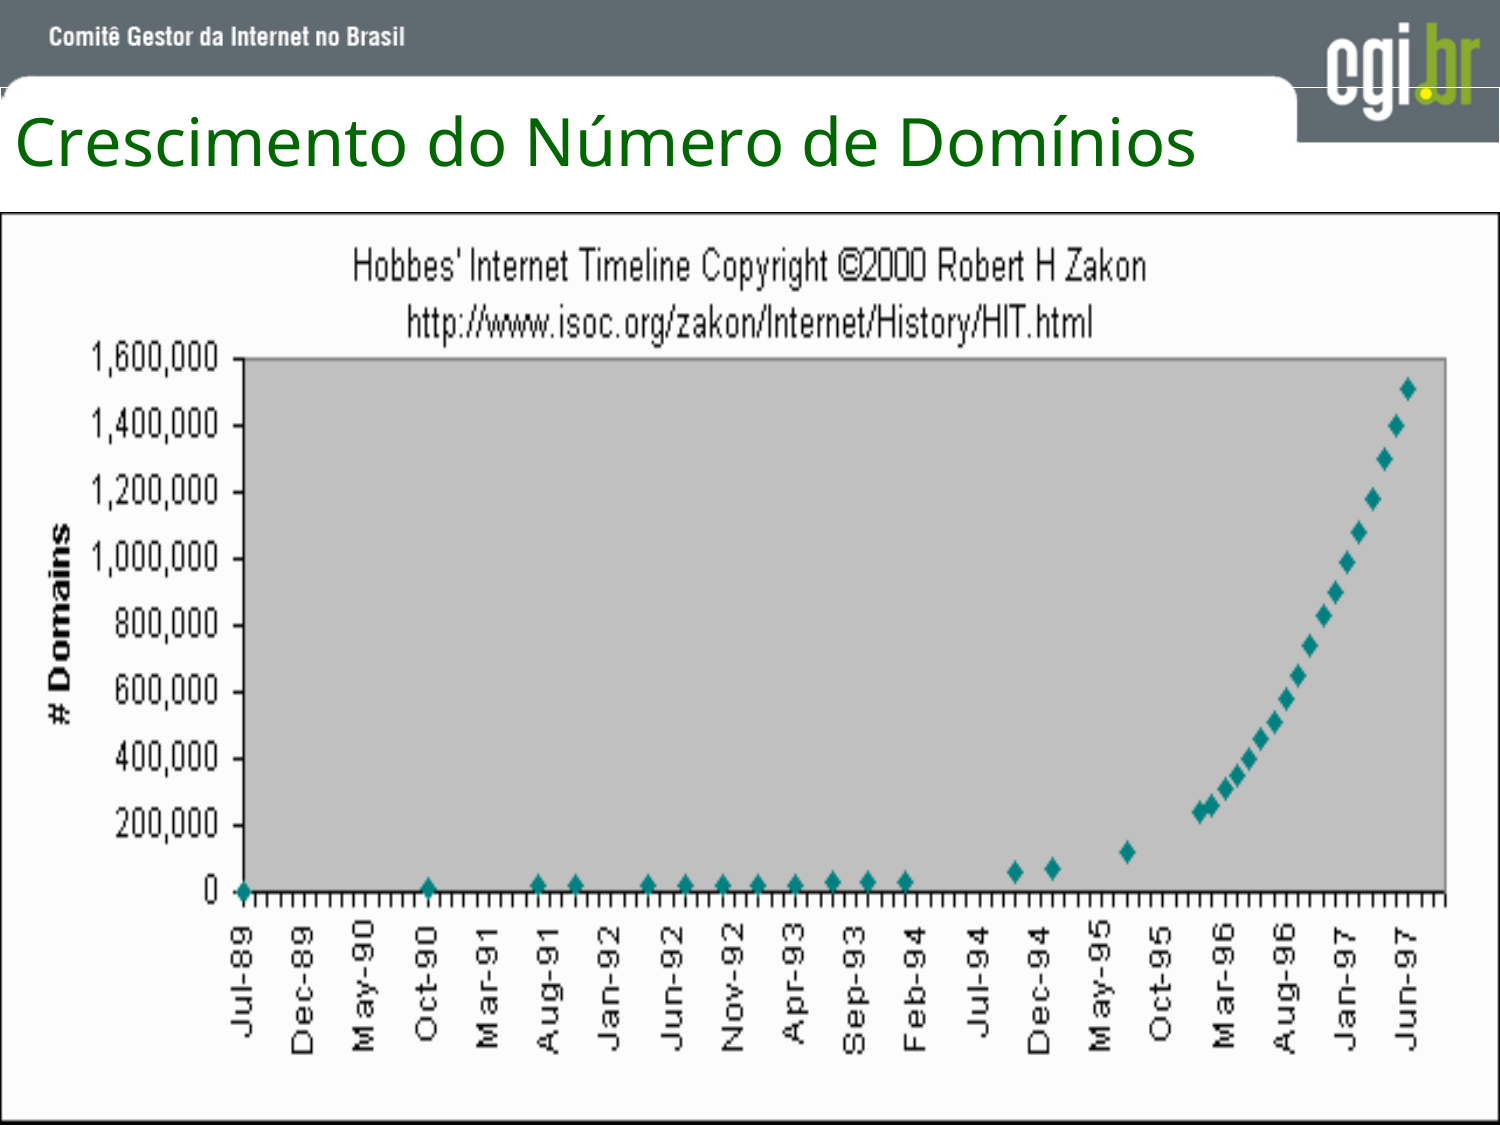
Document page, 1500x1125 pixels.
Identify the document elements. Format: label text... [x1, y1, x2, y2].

picture [0, 194, 1500, 1125]
picture [0, 0, 1500, 87]
text_box Crescimento do Número de Domínios [0, 87, 1500, 194]
